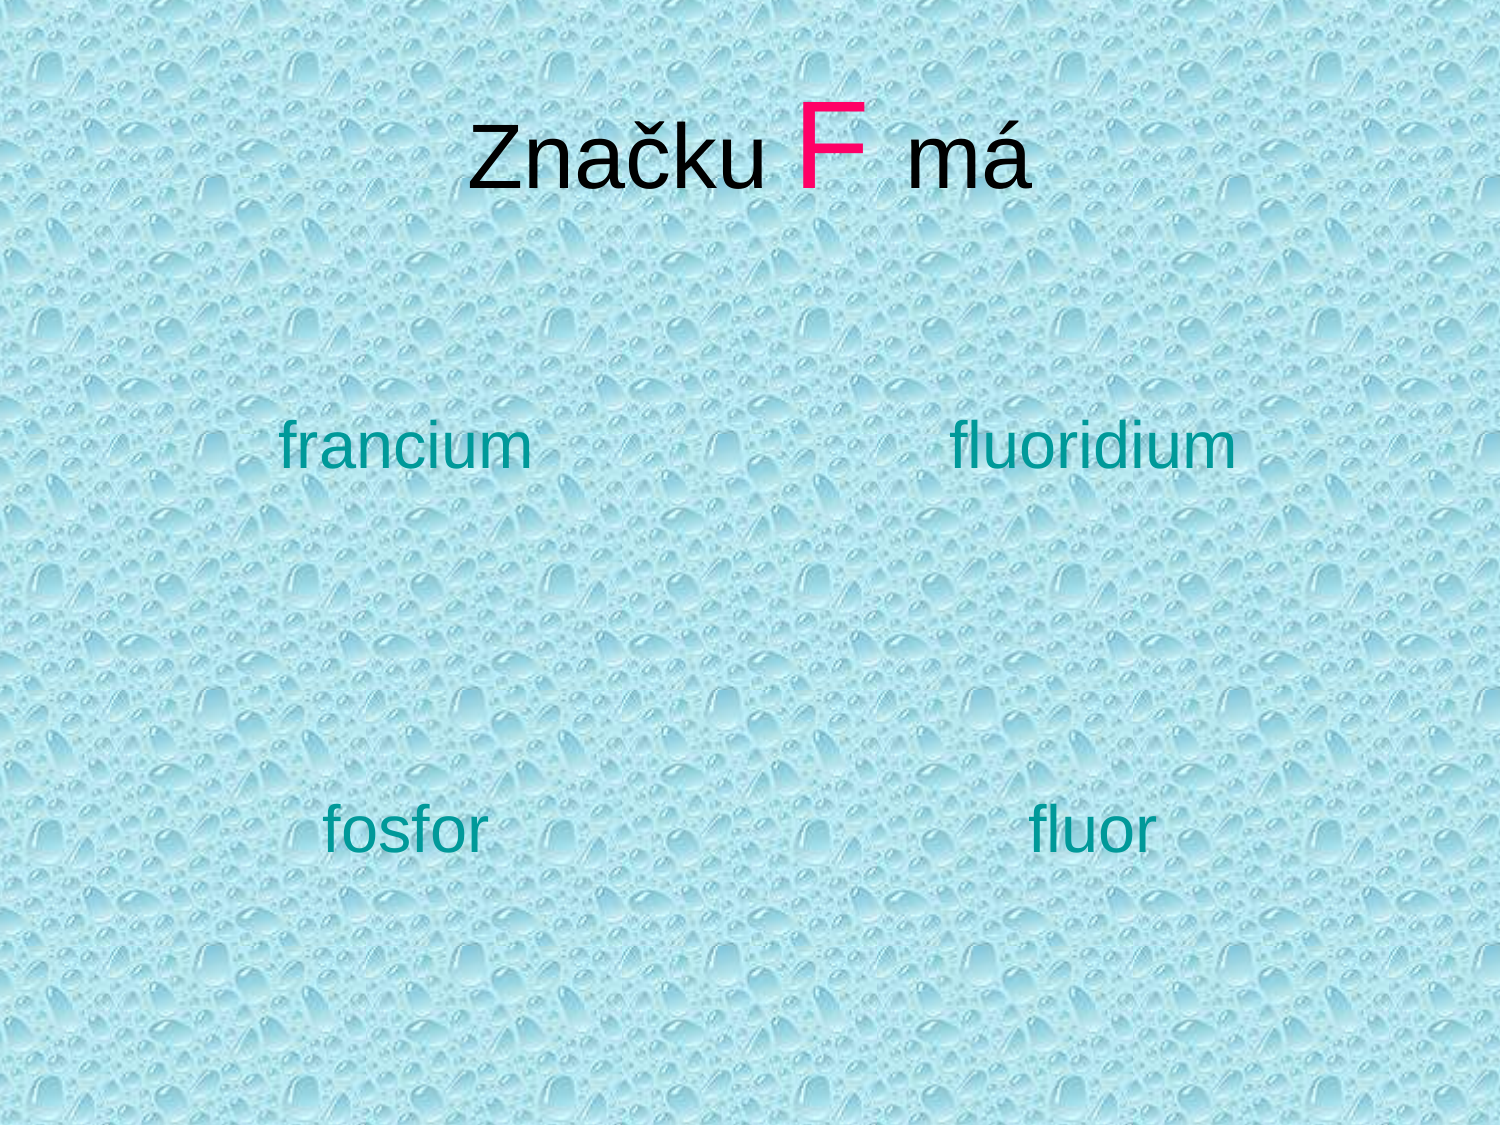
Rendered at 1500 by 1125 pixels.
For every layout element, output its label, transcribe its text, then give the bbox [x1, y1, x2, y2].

picture [0, 0, 1500, 1125]
table_header fluoridium [763, 262, 1425, 622]
table_header fluor [763, 646, 1423, 1005]
table_header fosfor [75, 646, 737, 1005]
title Značku F má [75, 45, 1426, 233]
table_header francium [75, 262, 737, 621]
